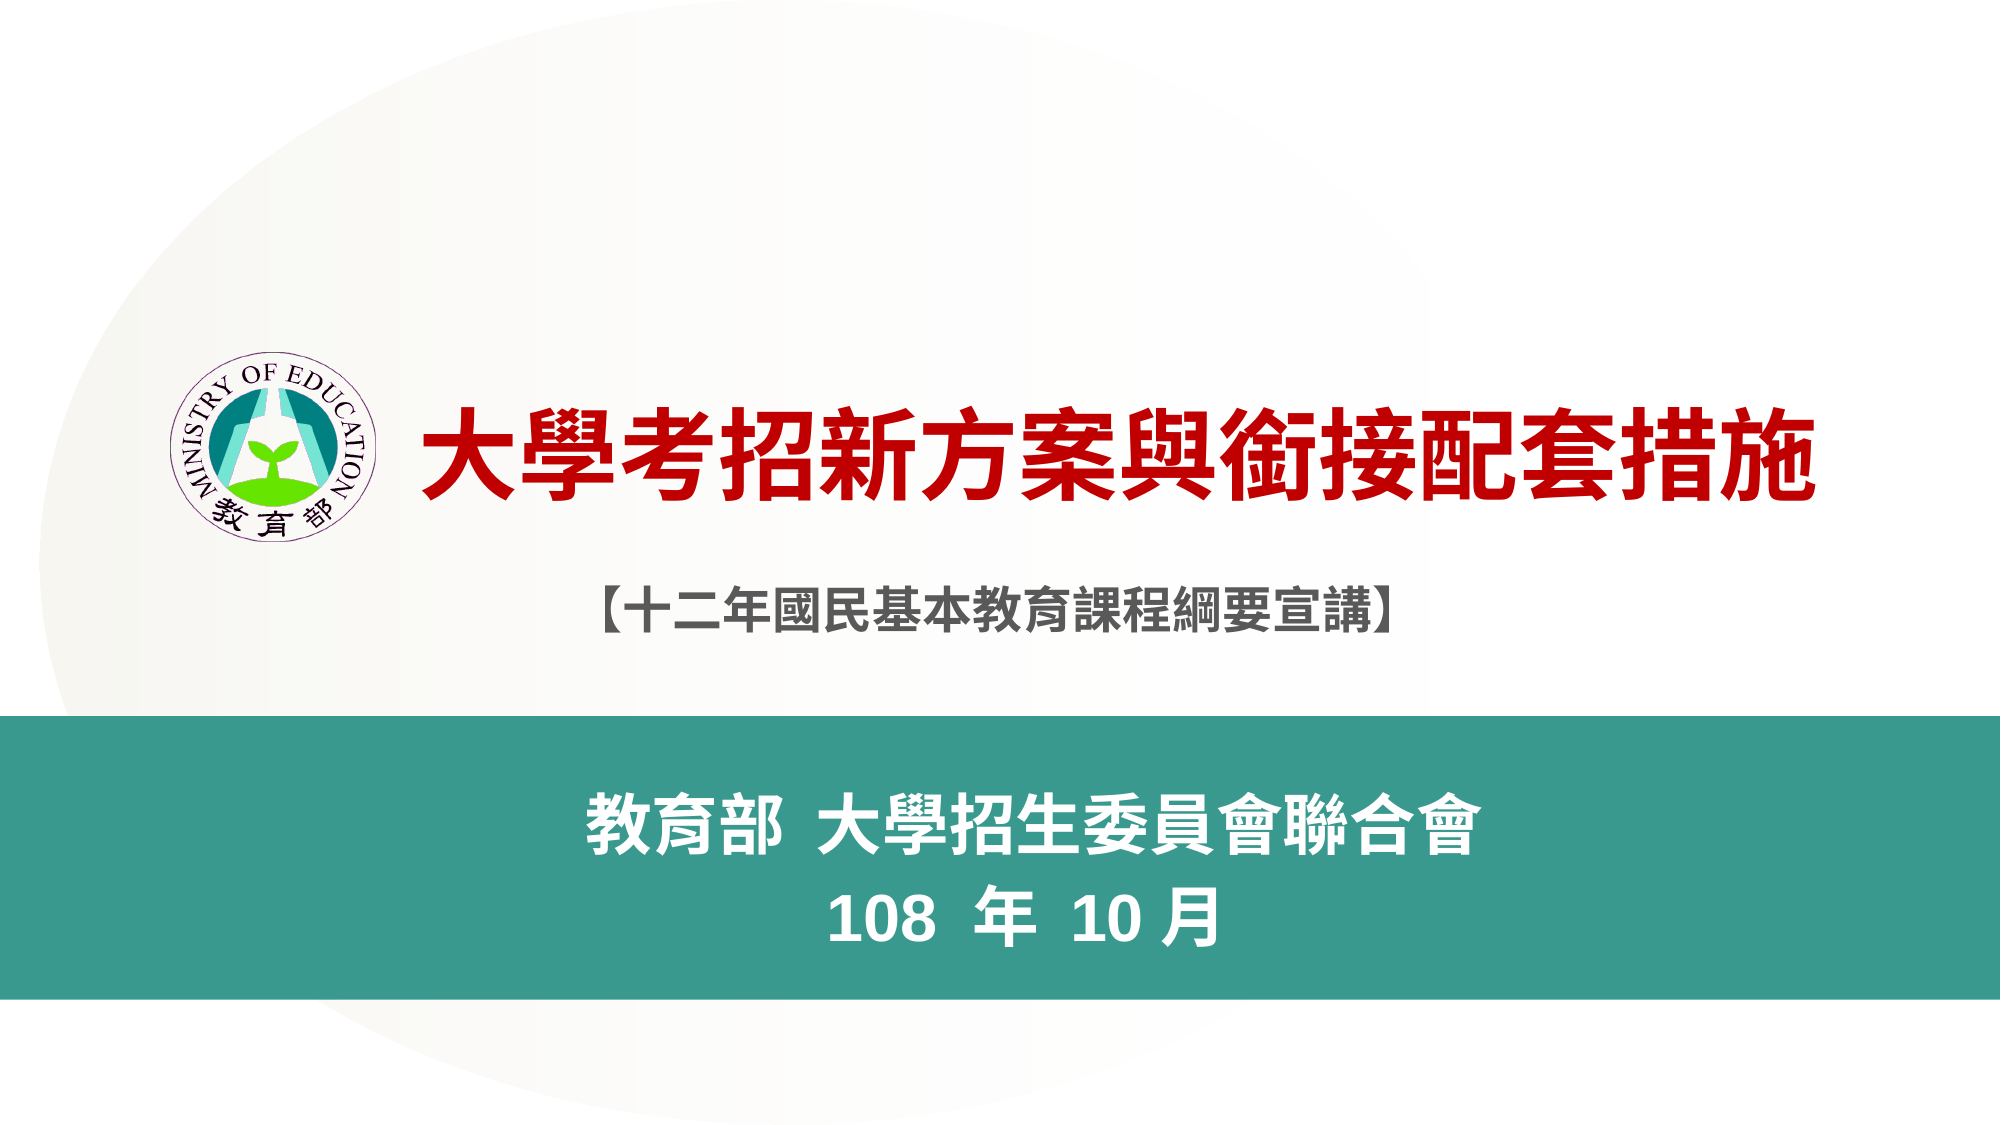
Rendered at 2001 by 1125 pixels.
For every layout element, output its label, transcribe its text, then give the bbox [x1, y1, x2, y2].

picture [170, 352, 376, 542]
subtitle 教育部 大學招生委員會聯合會 108 年 10月 [472, 775, 1596, 870]
title 大學考招新方案與銜接配套措施 [375, 330, 1863, 569]
text_box 【十二年國民基本教育課程綱要宣講】 [225, 563, 1770, 653]
